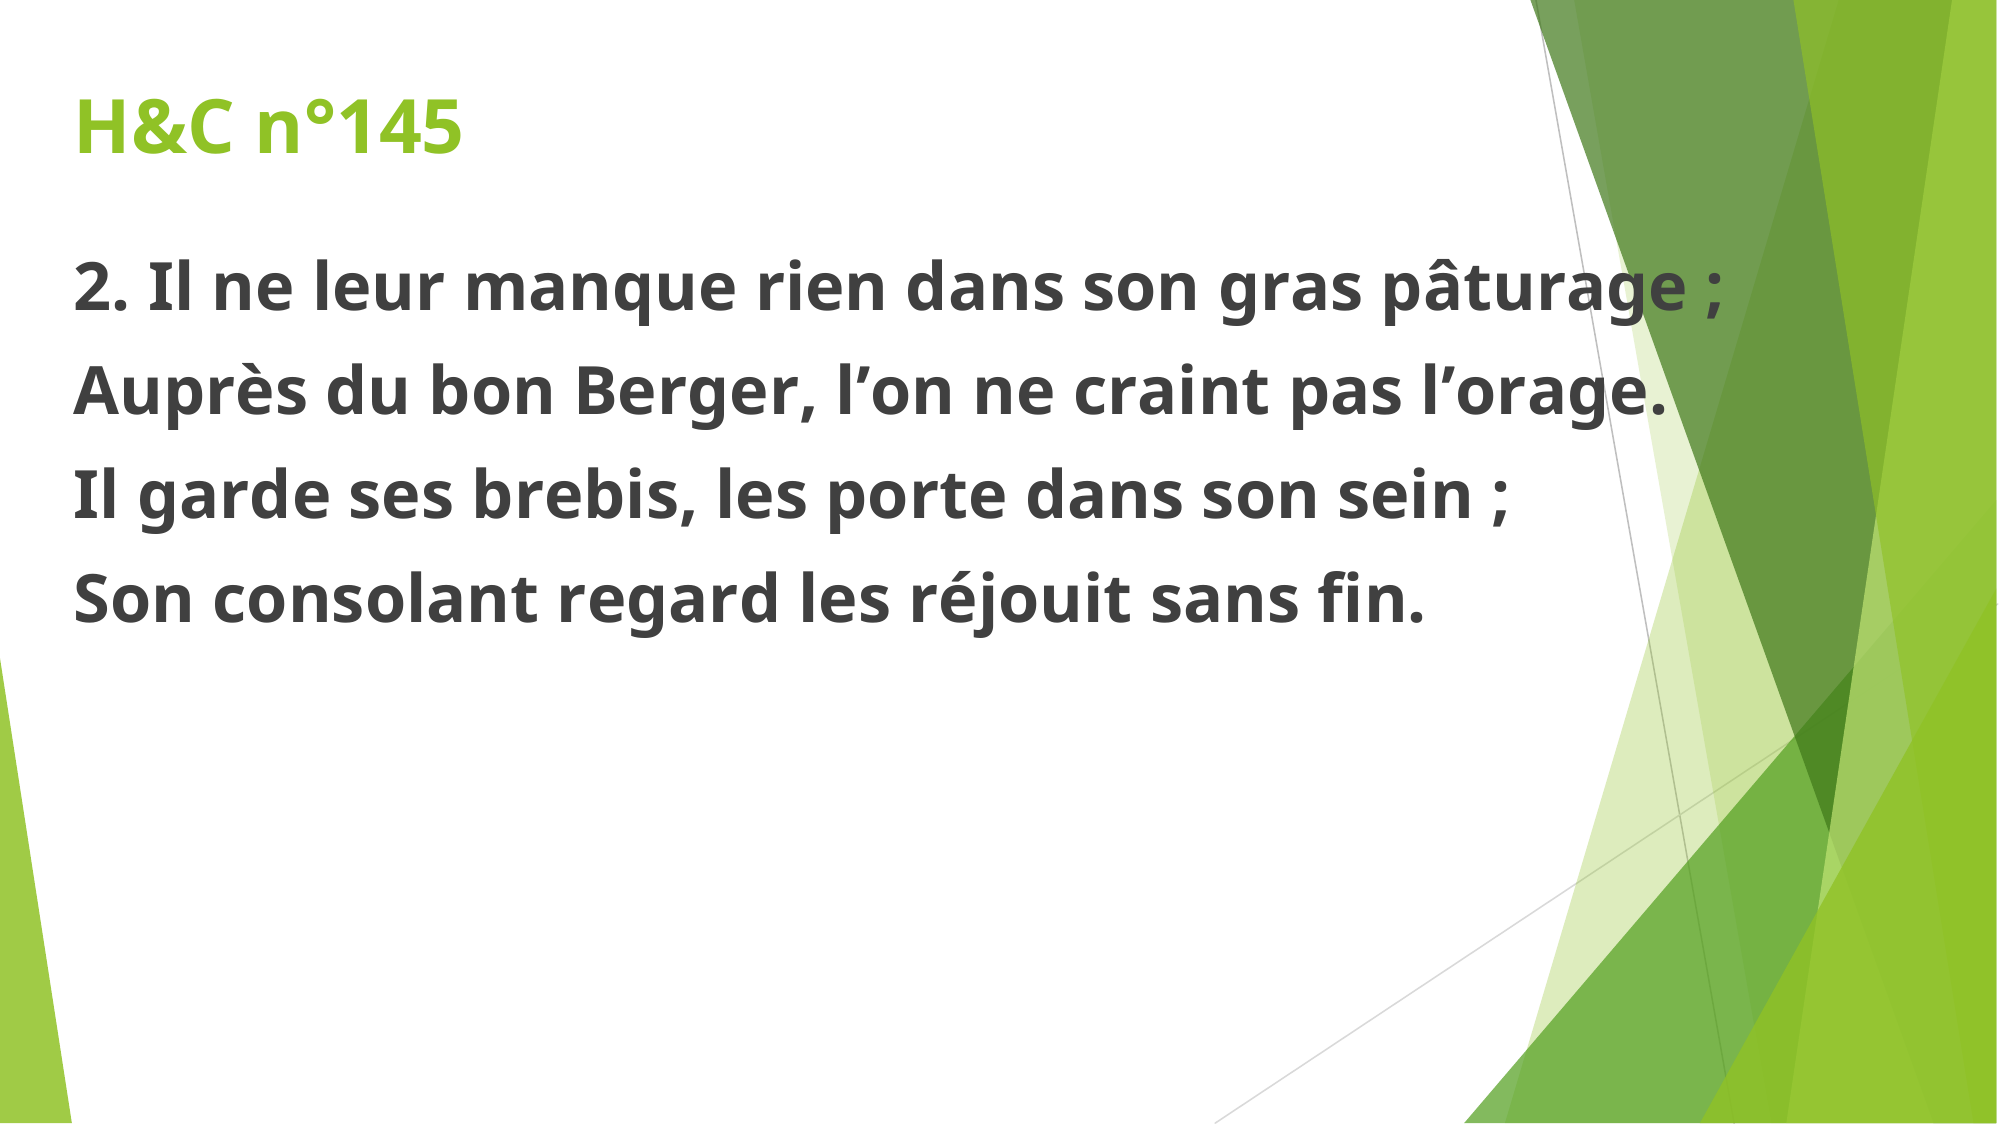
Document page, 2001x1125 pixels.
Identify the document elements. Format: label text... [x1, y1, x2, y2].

text_box 2. Il ne leur manque rien dans son gras pâturage ; Auprès du bon Berger, l’on ne craint pas l’orage. Il garde ses brebis, les porte dans son sein ; Son consolant regard les réjouit sans fin. [58, 224, 2001, 1037]
text_box H&C n°145 [59, 70, 1522, 178]
